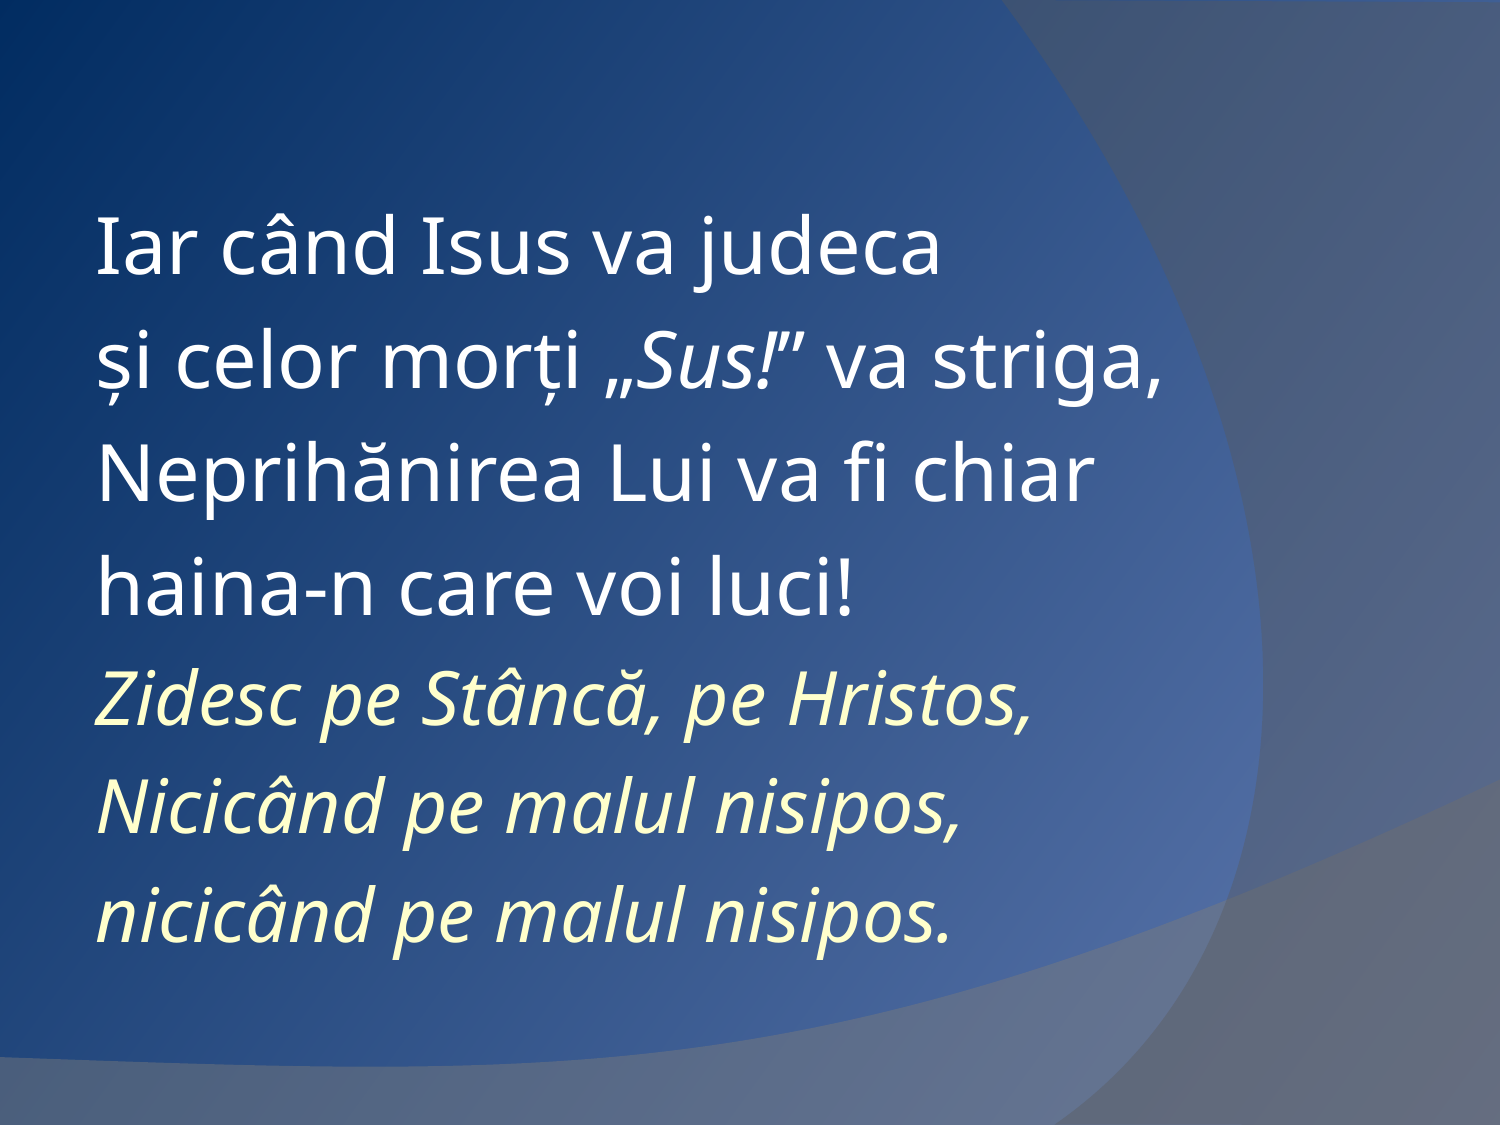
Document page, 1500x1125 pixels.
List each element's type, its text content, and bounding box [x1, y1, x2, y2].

title [75, 45, 1426, 187]
list Iar când Isus va judeca şi celor morţi „Sus!” va striga, Neprihănirea Lui va fi chiar haina-n care voi luci! Zidesc pe Stâncă, pe Hristos, Nicicând pe malul nisipos, nicicând pe malul nisipos. [75, 187, 1426, 1005]
